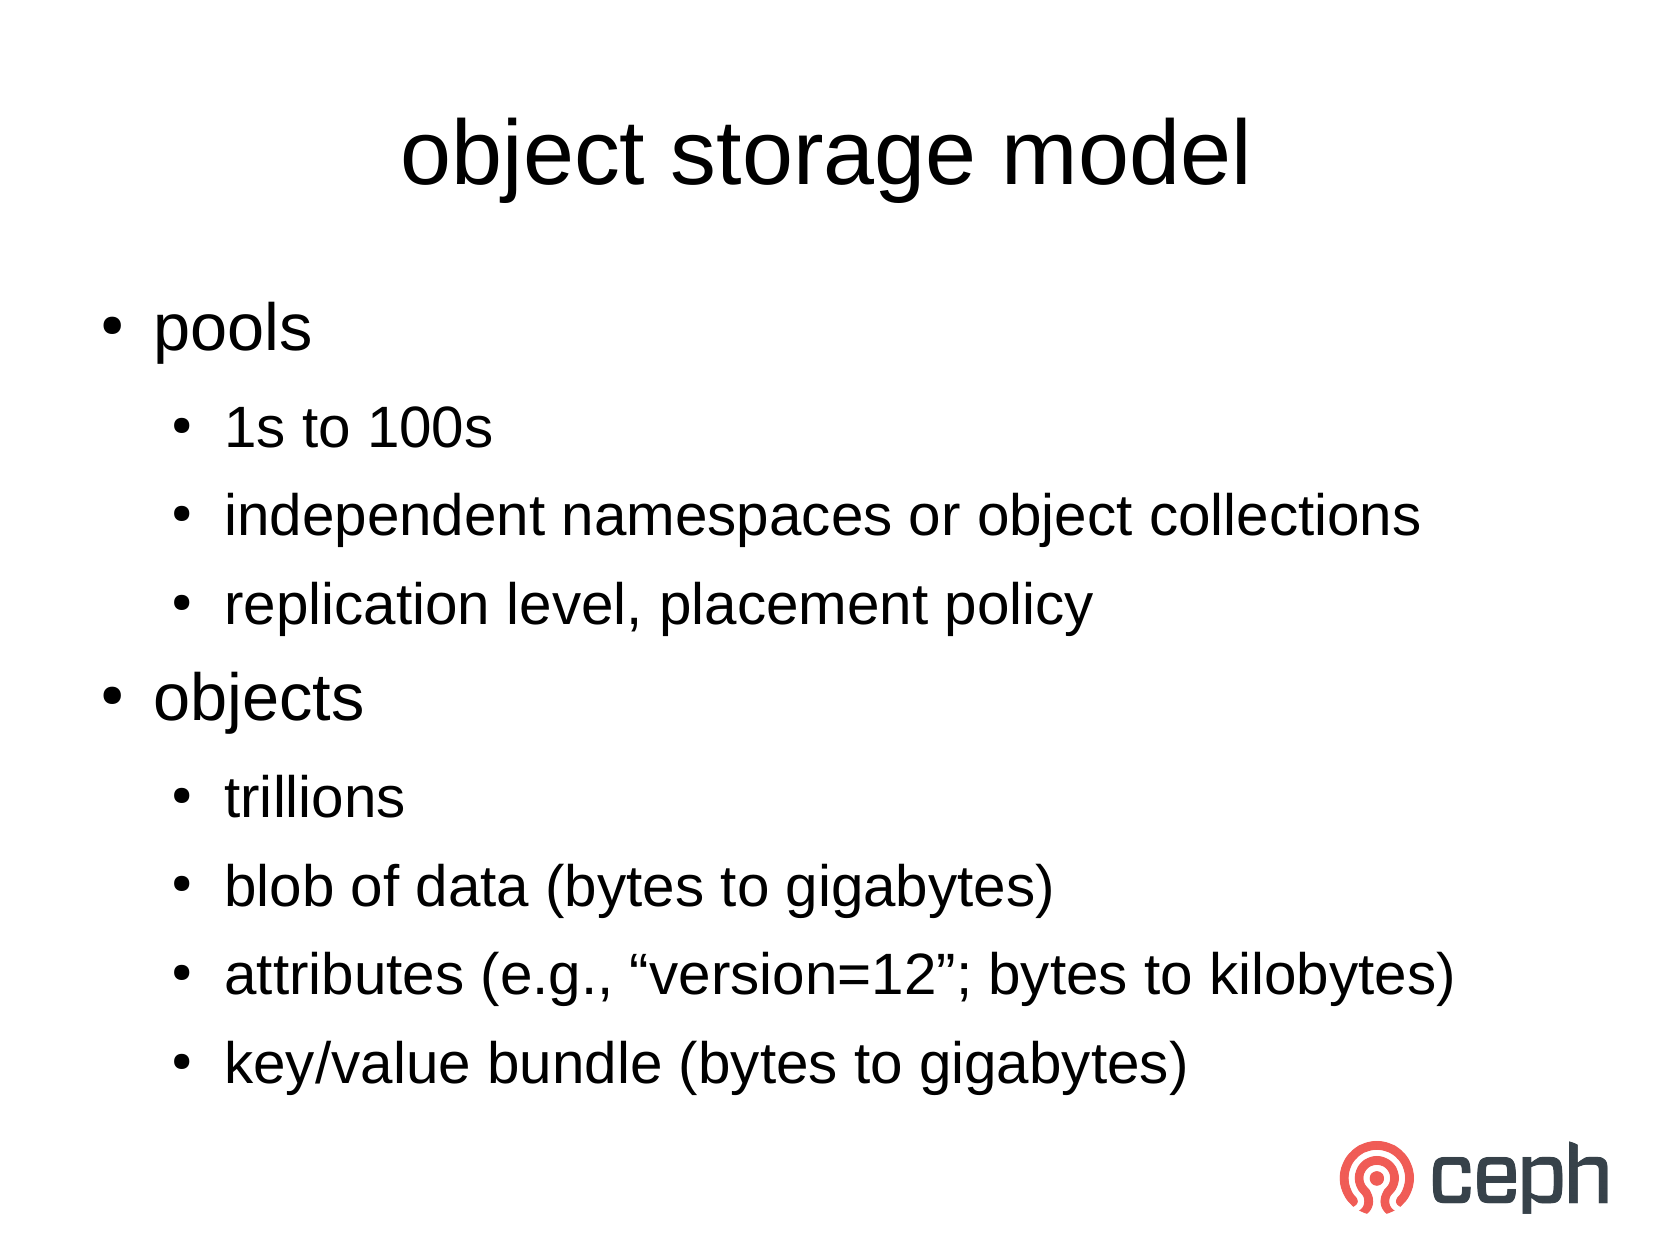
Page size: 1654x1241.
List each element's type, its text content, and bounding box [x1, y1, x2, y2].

title object storage model [82, 49, 1571, 257]
picture [1293, 1095, 1654, 1241]
list pools 1s to 100s independent namespaces or object collections replication level, placement policy objects trillions blob of data (bytes to gigabytes) attributes (e.g., “version=12”; bytes to kilobytes) key/value bundle (bytes to gigabytes) [82, 290, 1571, 1109]
